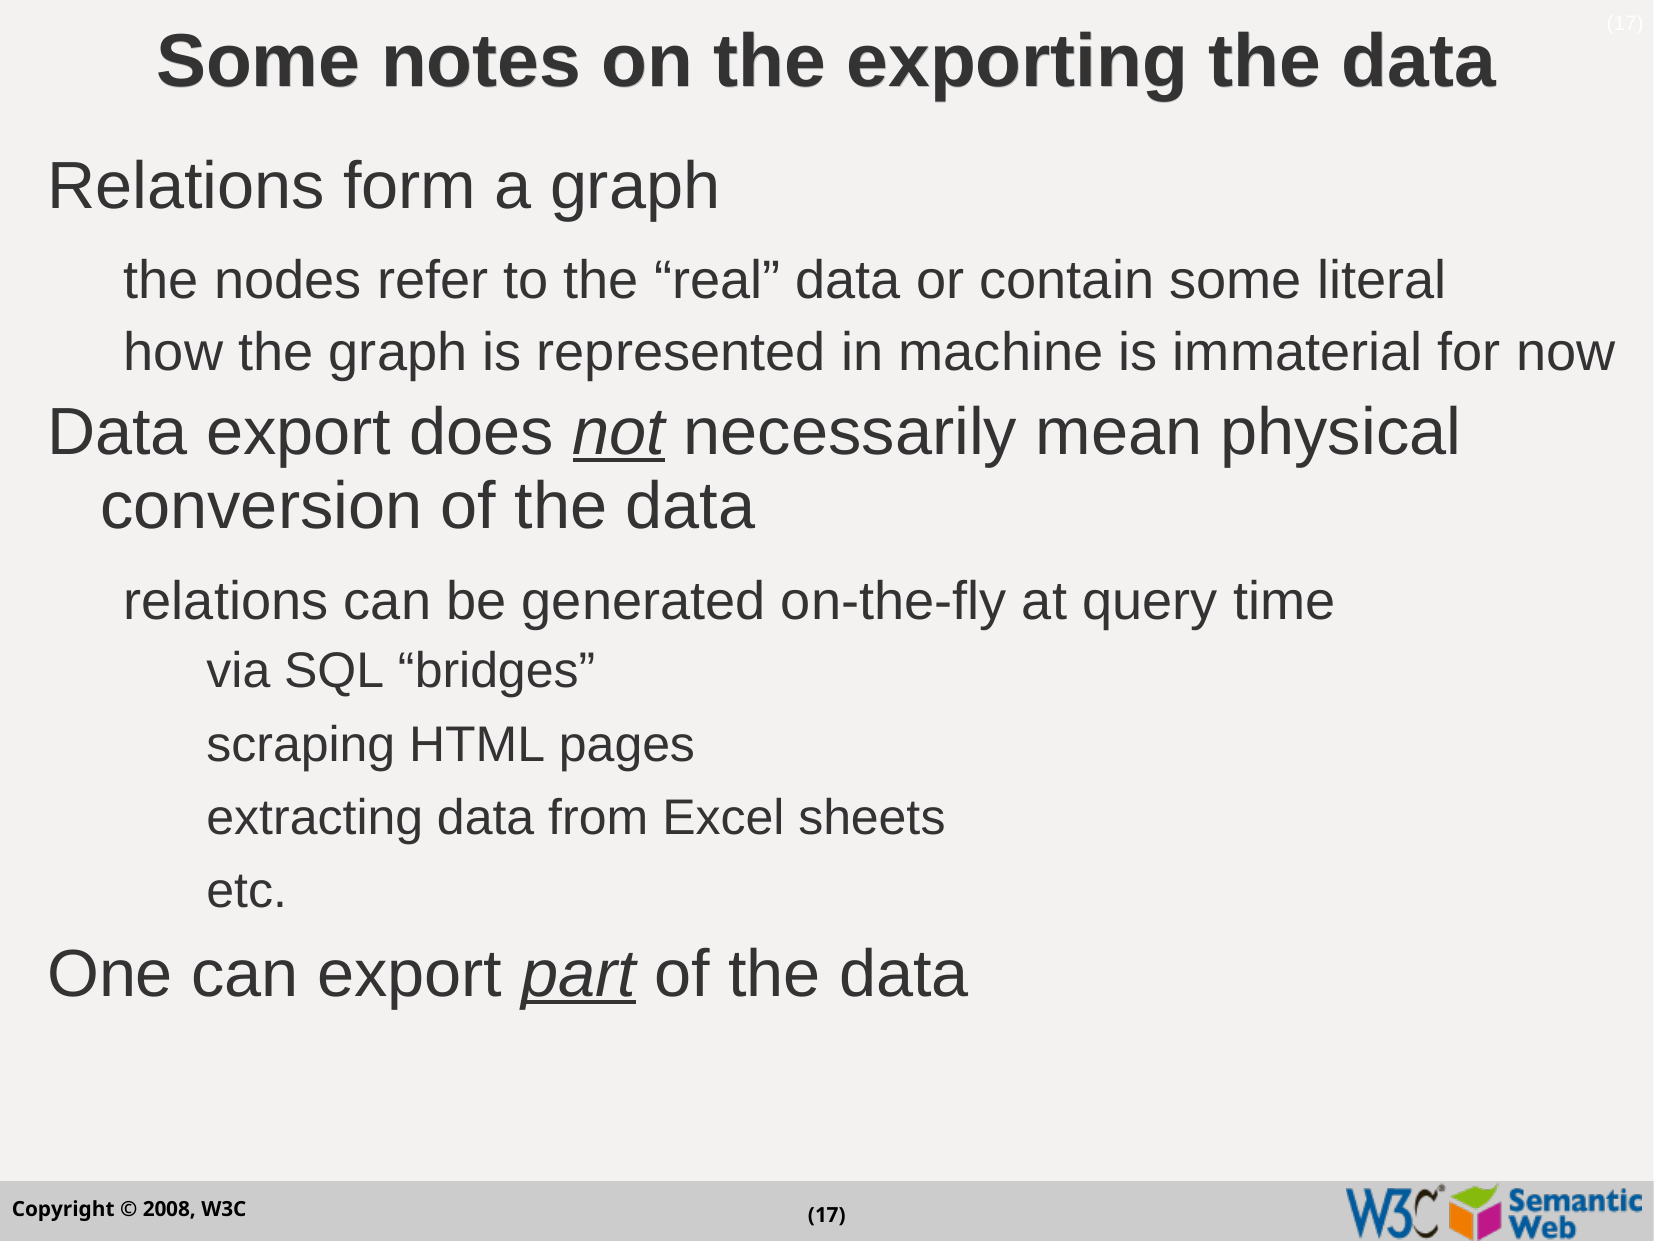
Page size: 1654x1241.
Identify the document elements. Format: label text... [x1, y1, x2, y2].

list Relations form a graph the nodes refer to the “real” data or contain some literal how the graph is represented in machine is immaterial for now Data export does not necessarily mean physical conversion of the data relations can be generated on-the-fly at query time via SQL “bridges” scraping HTML pages extracting data from Excel sheets etc. One can export part of the data [29, 147, 1624, 1119]
title Some notes on the exporting the data [0, 0, 1654, 119]
picture [1346, 1181, 1642, 1241]
